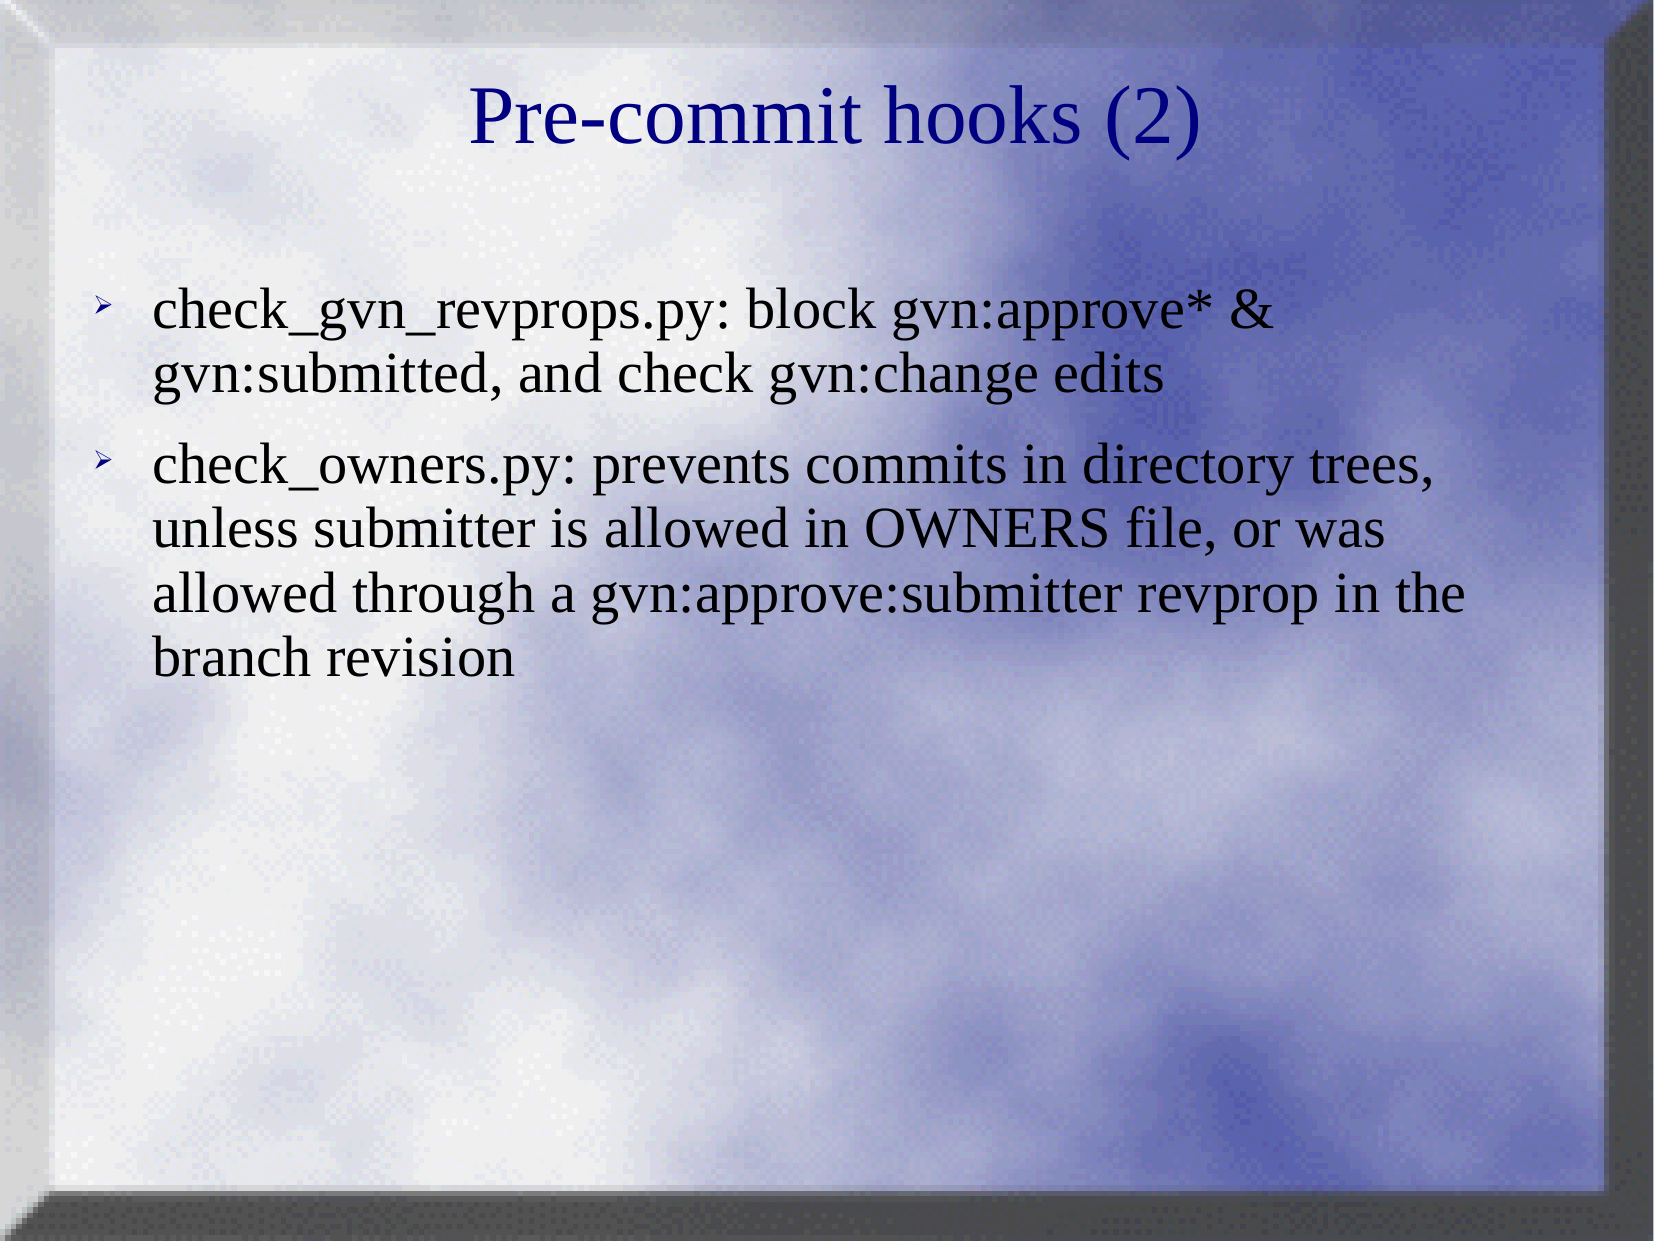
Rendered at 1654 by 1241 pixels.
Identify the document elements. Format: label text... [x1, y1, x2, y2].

picture [0, 0, 1654, 1241]
list check_gvn_revprops.py: block gvn:approve* & gvn:submitted, and check gvn:change edits check_owners.py: prevents commits in directory trees, unless submitter is allowed in OWNERS file, or was allowed through a gvn:approve:submitter revprop in the branch revision [93, 276, 1506, 690]
title Pre-commit hooks (2) [120, 67, 1552, 165]
